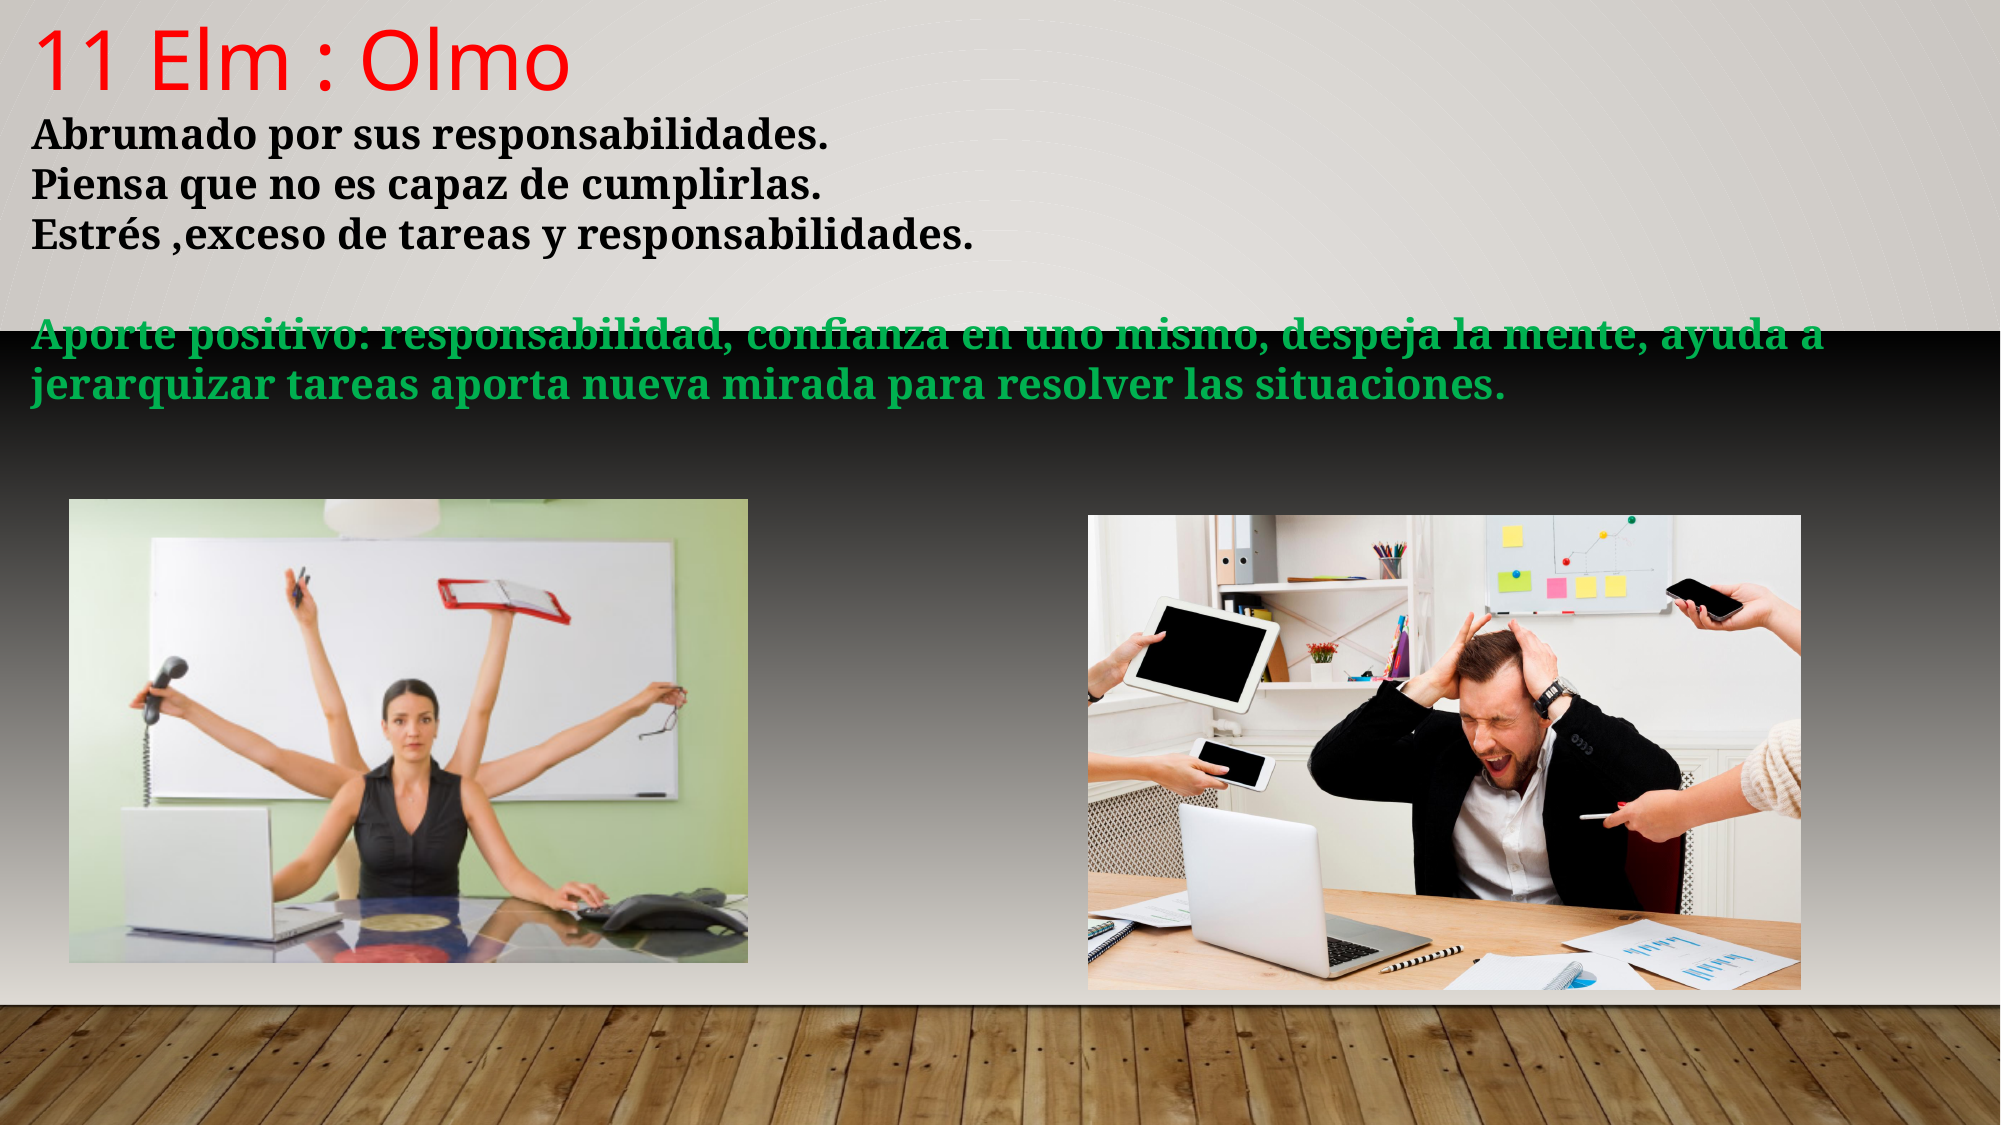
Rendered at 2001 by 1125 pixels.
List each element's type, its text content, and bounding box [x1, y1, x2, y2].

picture [69, 499, 748, 963]
picture [1088, 515, 1801, 990]
text_box 11 Elm : Olmo Abrumado por sus responsabilidades. Piensa que no es capaz de cumplirlas. Estrés ,exceso de tareas y responsabilidades. Aporte positivo: responsabilidad, confianza en uno mismo, despeja la mente, ayuda a jerarquizar tareas aporta nueva mirada para resolver las situaciones. [16, 0, 1976, 415]
